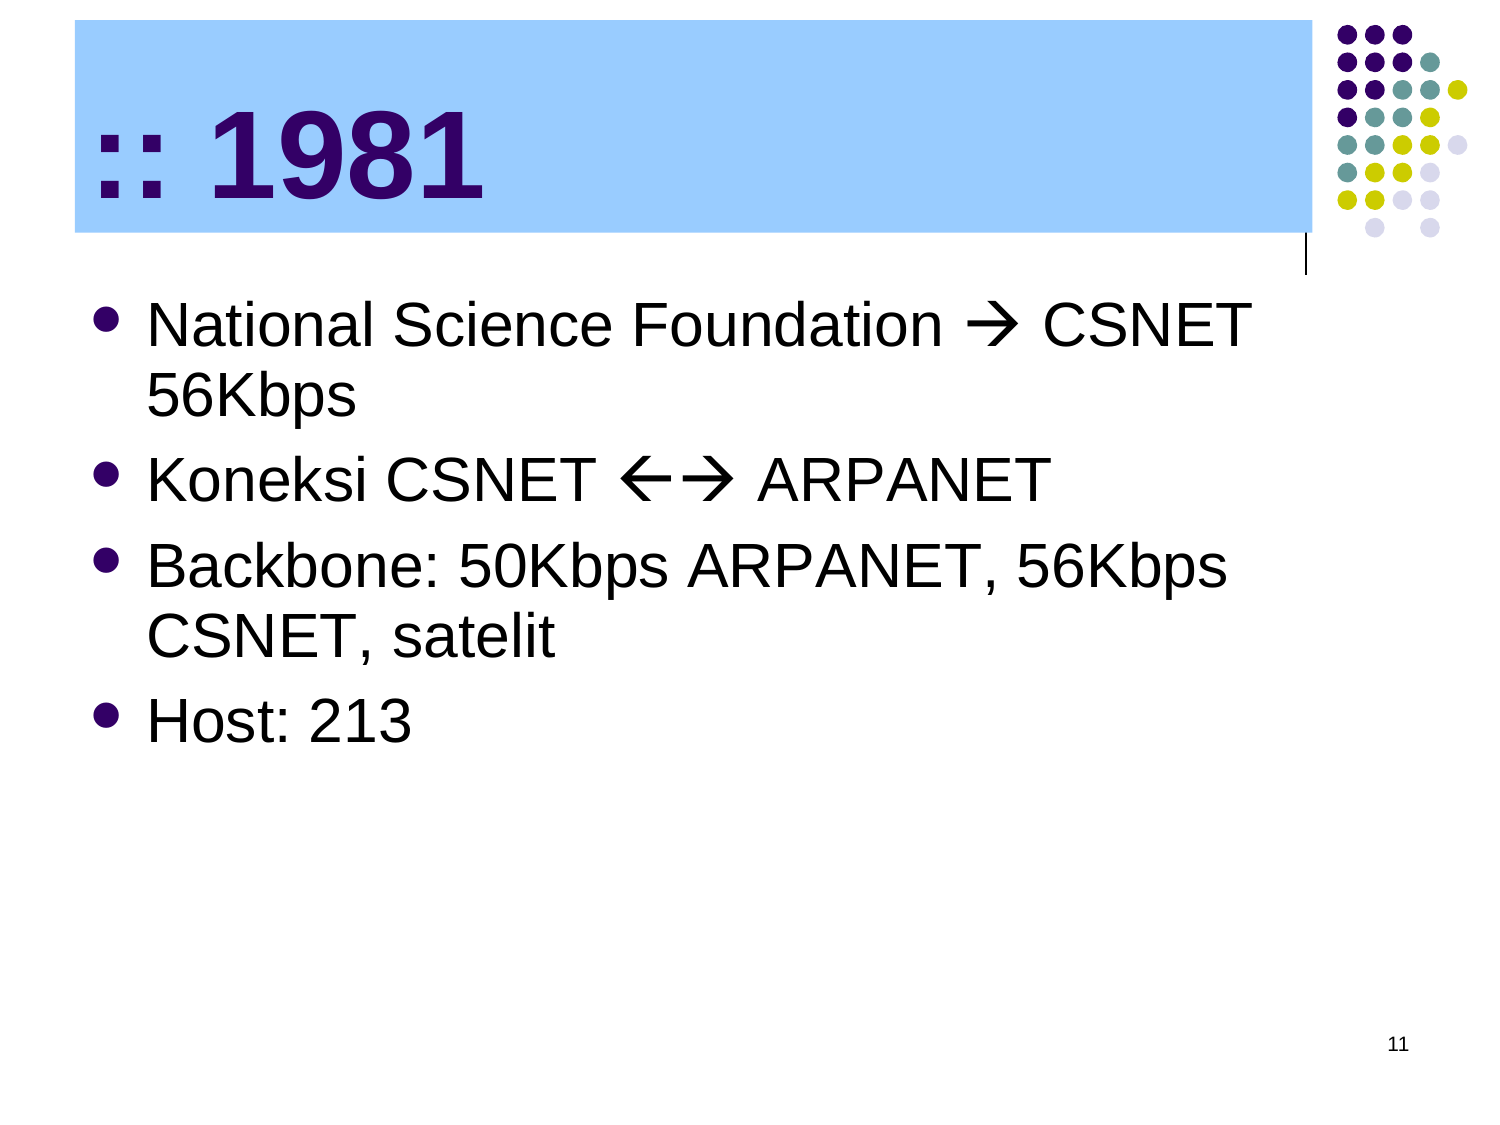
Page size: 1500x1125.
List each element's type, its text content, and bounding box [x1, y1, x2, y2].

title :: 1981 [74, 20, 1313, 233]
list National Science Foundation  CSNET 56Kbps Koneksi CSNET  ARPANET Backbone: 50Kbps ARPANET, 56Kbps CSNET, satelit Host: 213 [75, 282, 1426, 1006]
